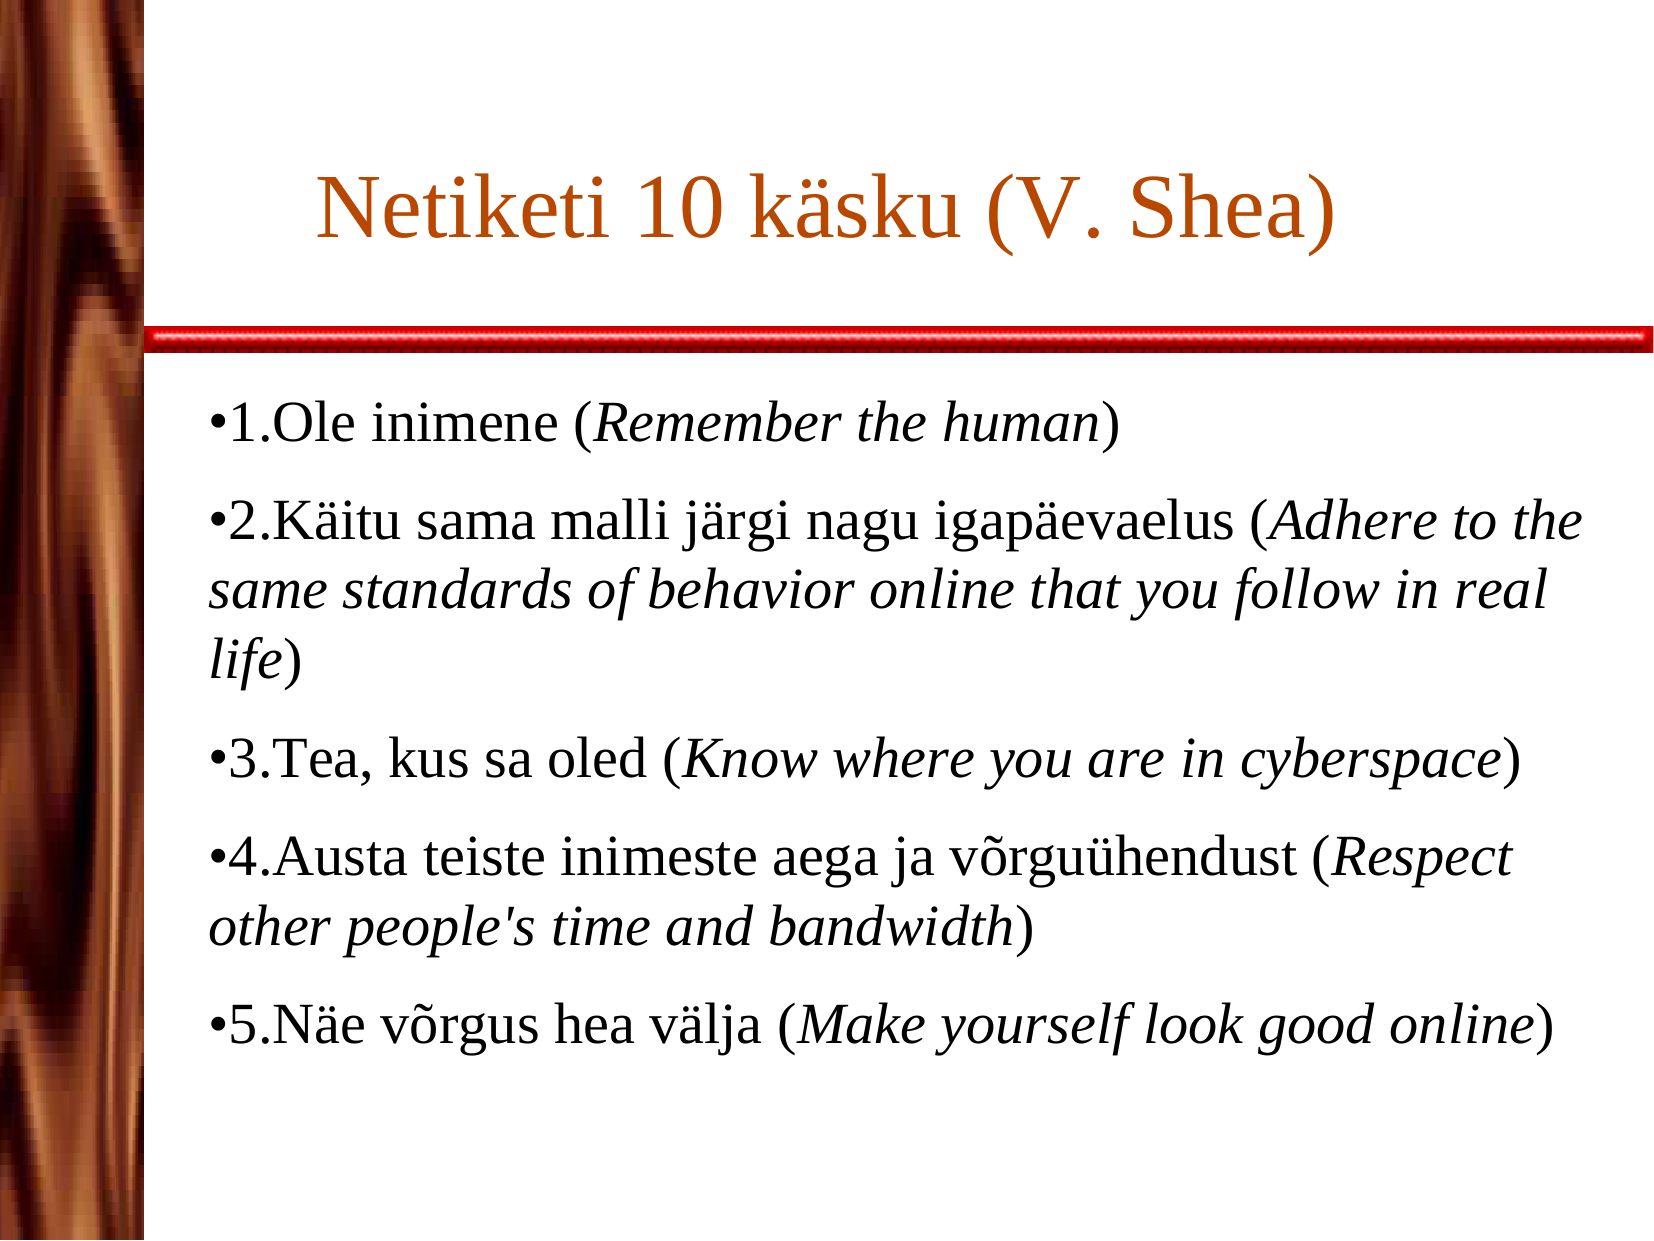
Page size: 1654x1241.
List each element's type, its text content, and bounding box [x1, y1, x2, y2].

picture [0, 0, 1654, 1240]
list 1.Ole inimene (Remember the human) 2.Käitu sama malli järgi nagu igapäevaelus (Adhere to the same standards of behavior online that you follow in real life) 3.Tea, kus sa oled (Know where you are in cyberspace) 4.Austa teiste inimeste aega ja võrguühendust (Respect other people's time and bandwidth) 5.Näe võrgus hea välja (Make yourself look good online) [208, 388, 1620, 1169]
title Netiketi 10 käsku (V. Shea) [121, 100, 1533, 312]
